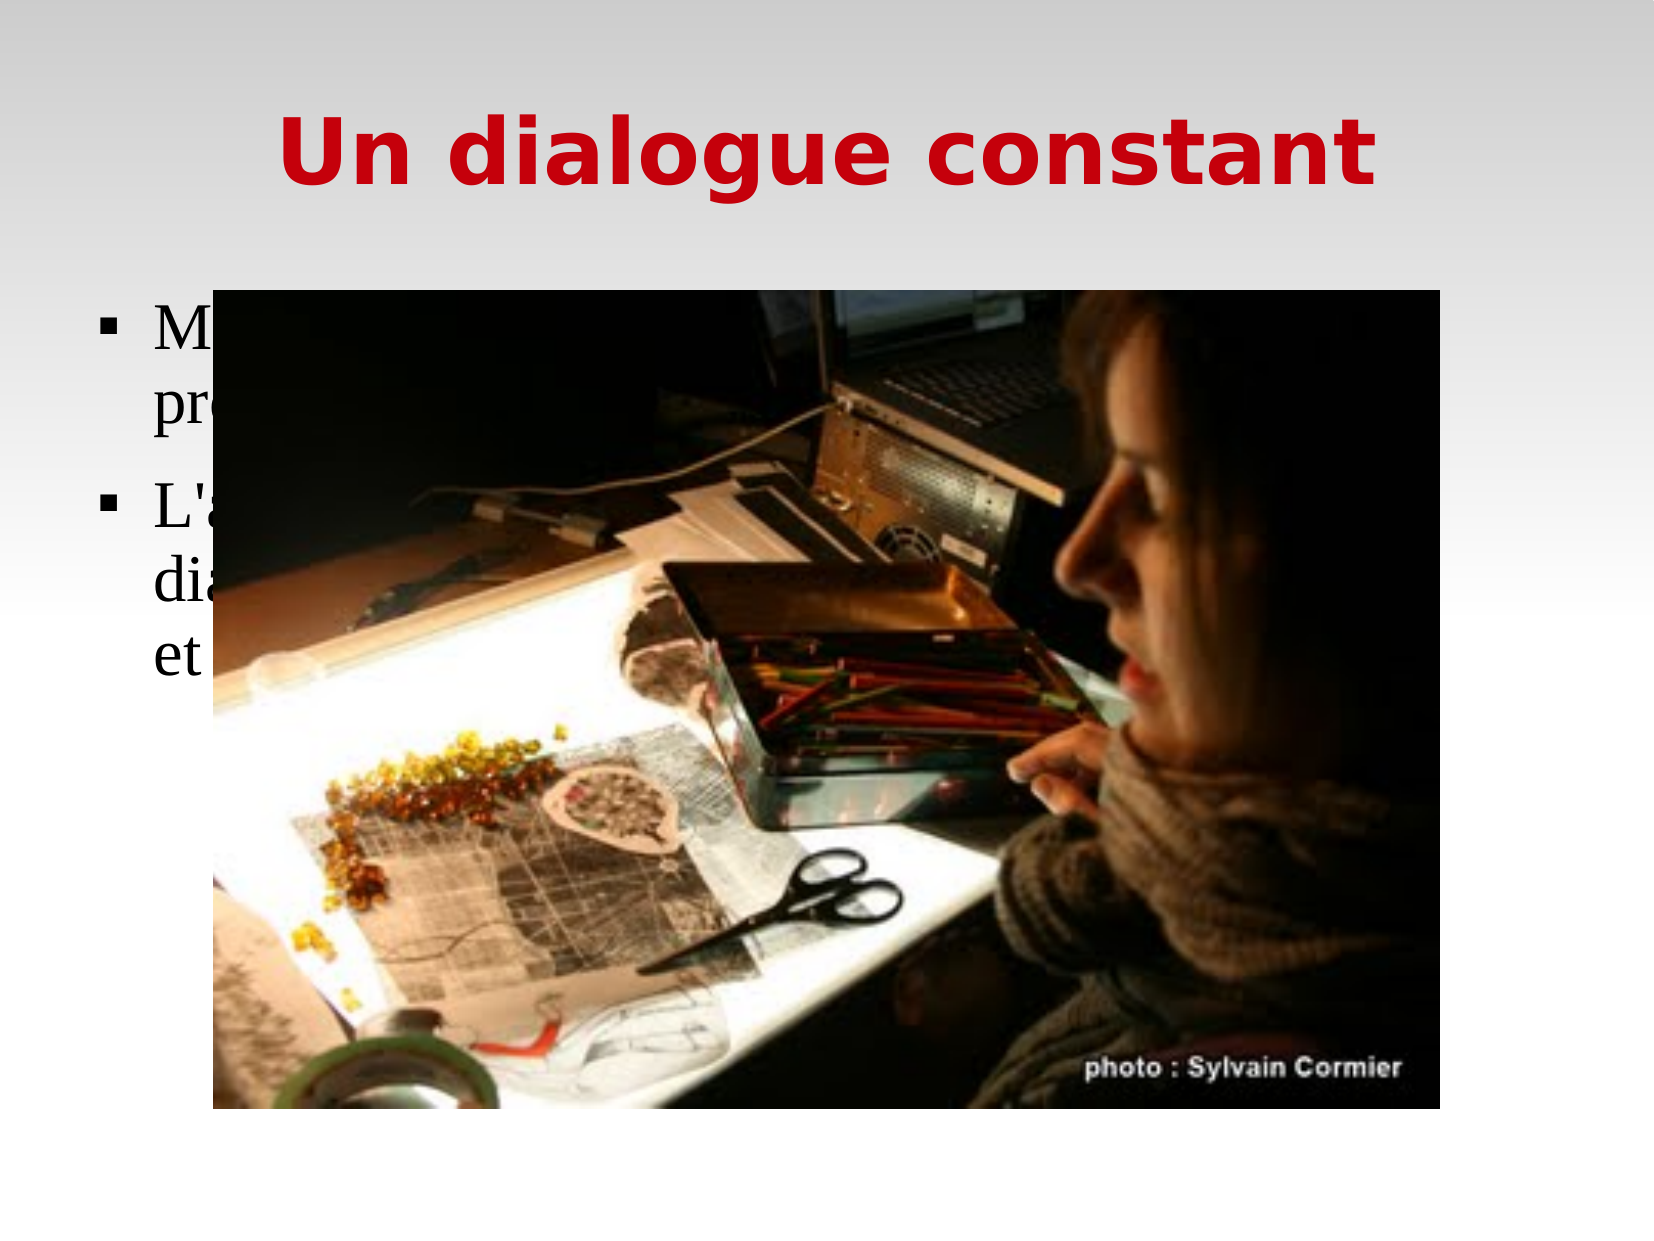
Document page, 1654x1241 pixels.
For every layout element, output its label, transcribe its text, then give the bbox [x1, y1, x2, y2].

title Un dialogue constant [82, 49, 1571, 257]
list Monstration du processus et du résultat L'artiste entre en dialogue avec l'audience et avec l'oeuvre. [82, 290, 213, 1109]
picture [213, 290, 1572, 1109]
